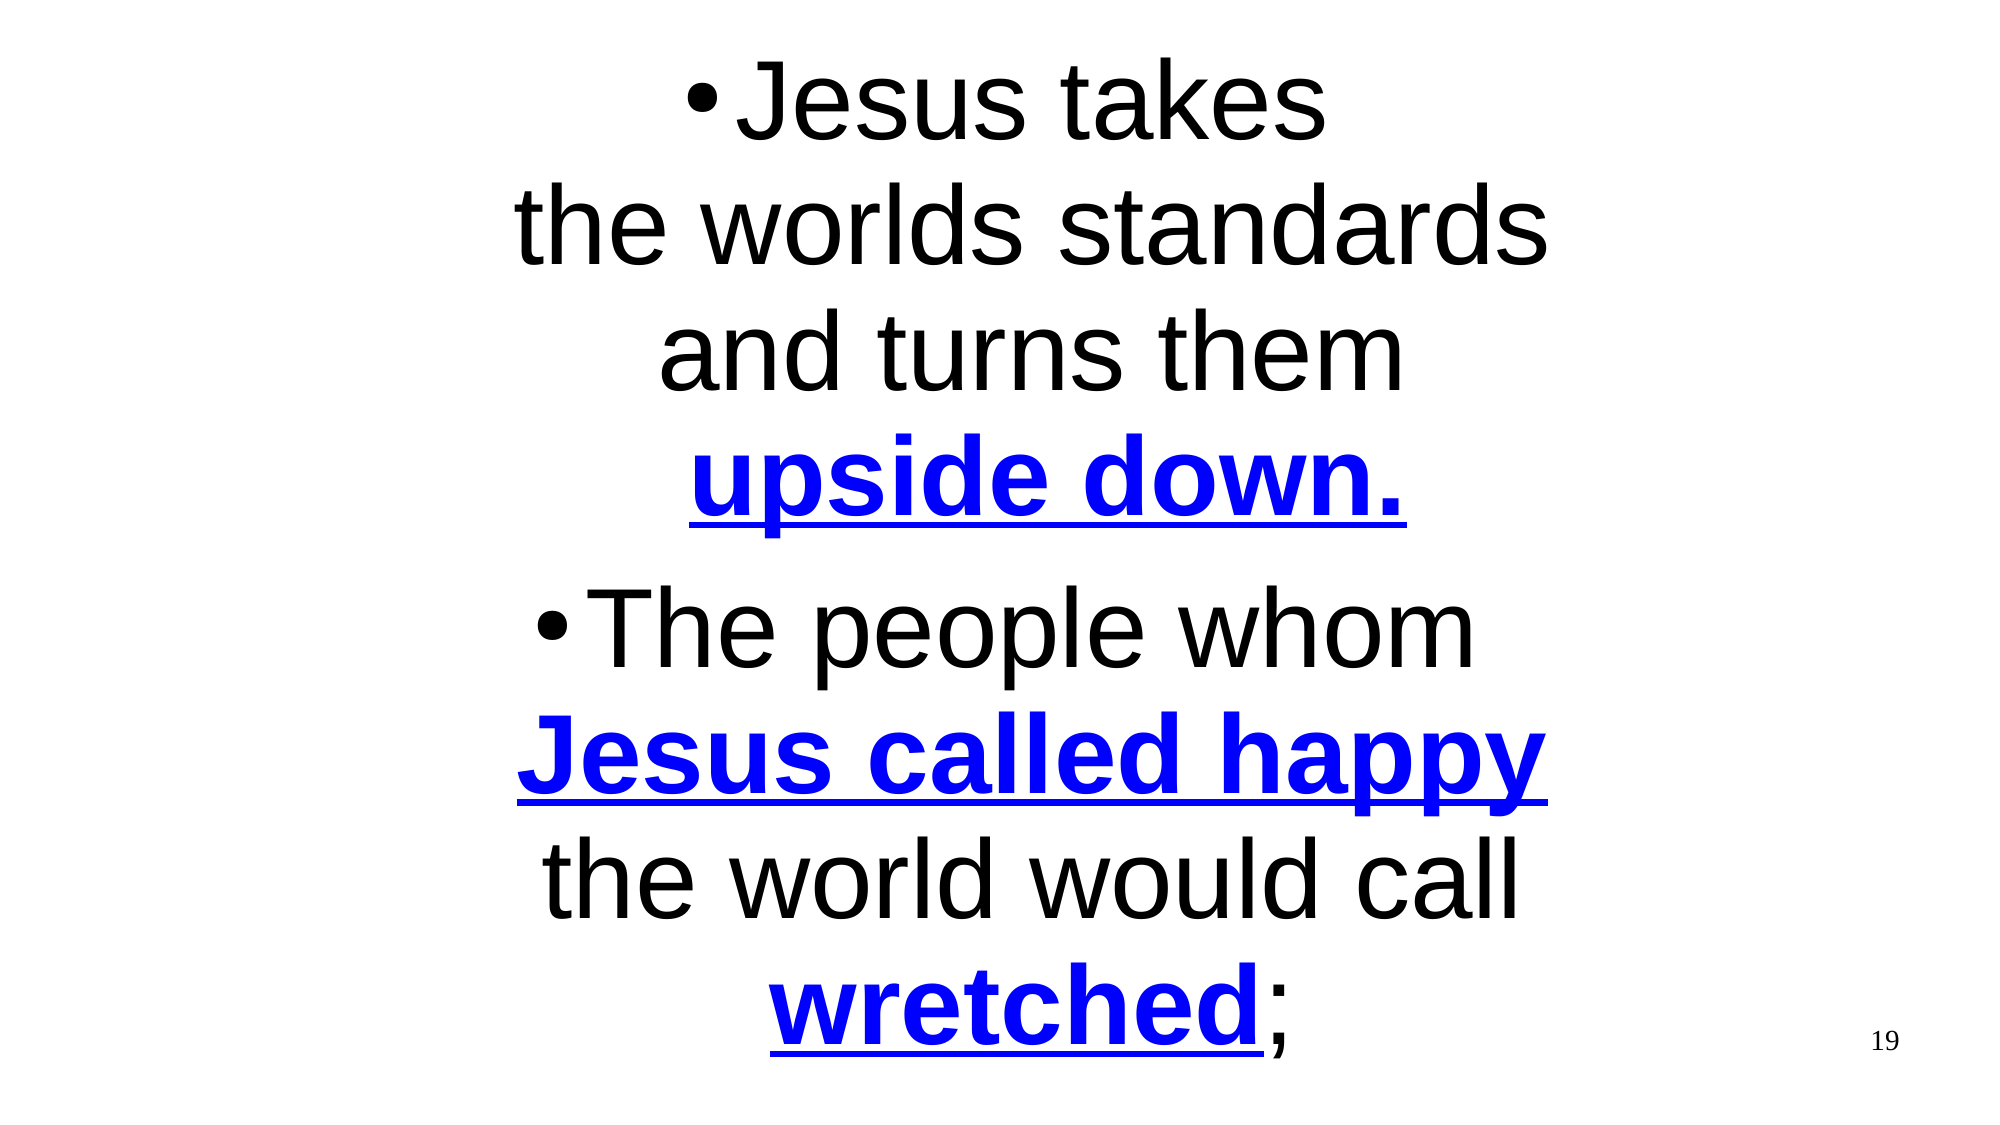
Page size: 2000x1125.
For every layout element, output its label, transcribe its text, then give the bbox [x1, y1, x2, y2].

list Jesus takes the worlds standards and turns them upside down. The people whom Jesus called happy the world would call wretched; [37, 37, 1988, 1088]
